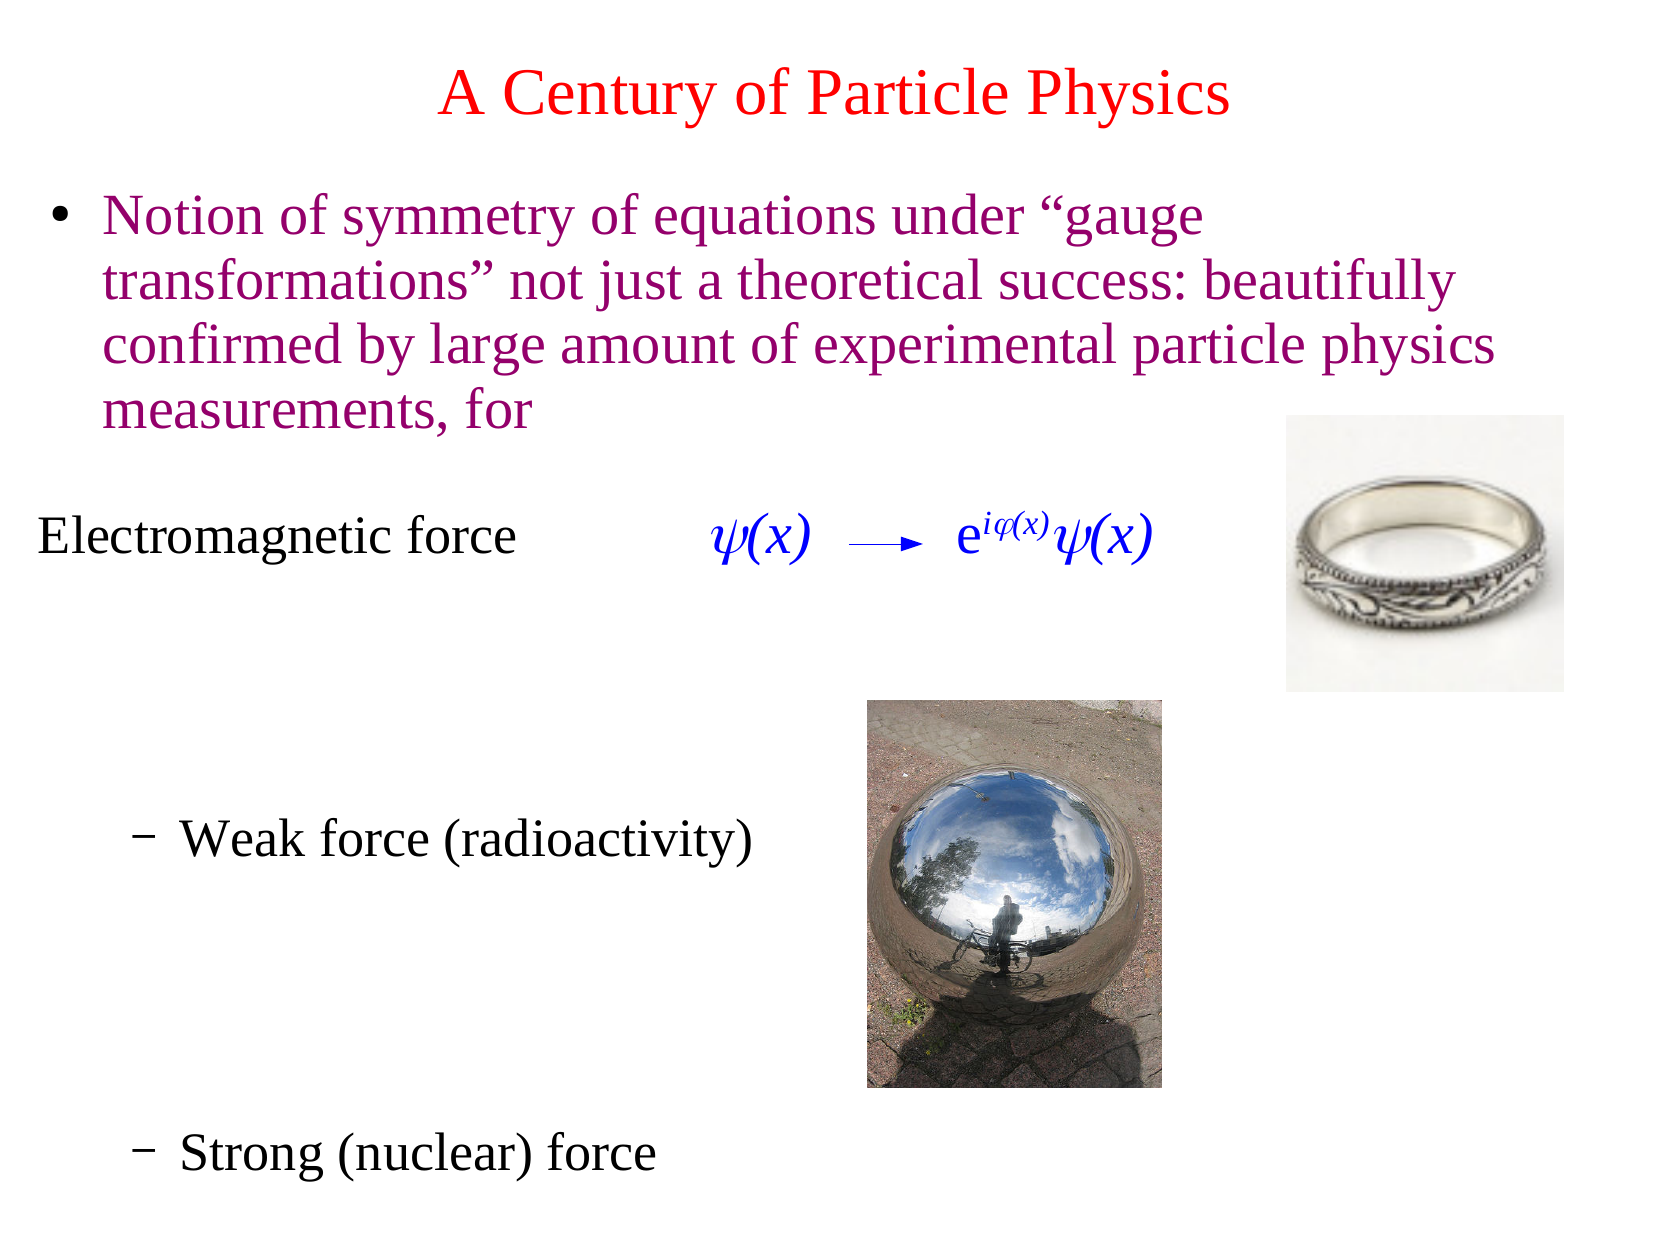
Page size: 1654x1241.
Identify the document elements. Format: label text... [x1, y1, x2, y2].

title A Century of Particle Physics [128, 0, 1541, 182]
list Electromagnetic force ψ(x) eiφ(x)ψ(x) Weak force (radioactivity) Strong (nuclear) force [37, 182, 1238, 1222]
picture [1286, 415, 1564, 692]
list Notion of symmetry of equations under “gauge transformations” not just a theoretical success: beautifully confirmed by large amount of experimental particle physics measurements, for [32, 182, 1587, 1241]
